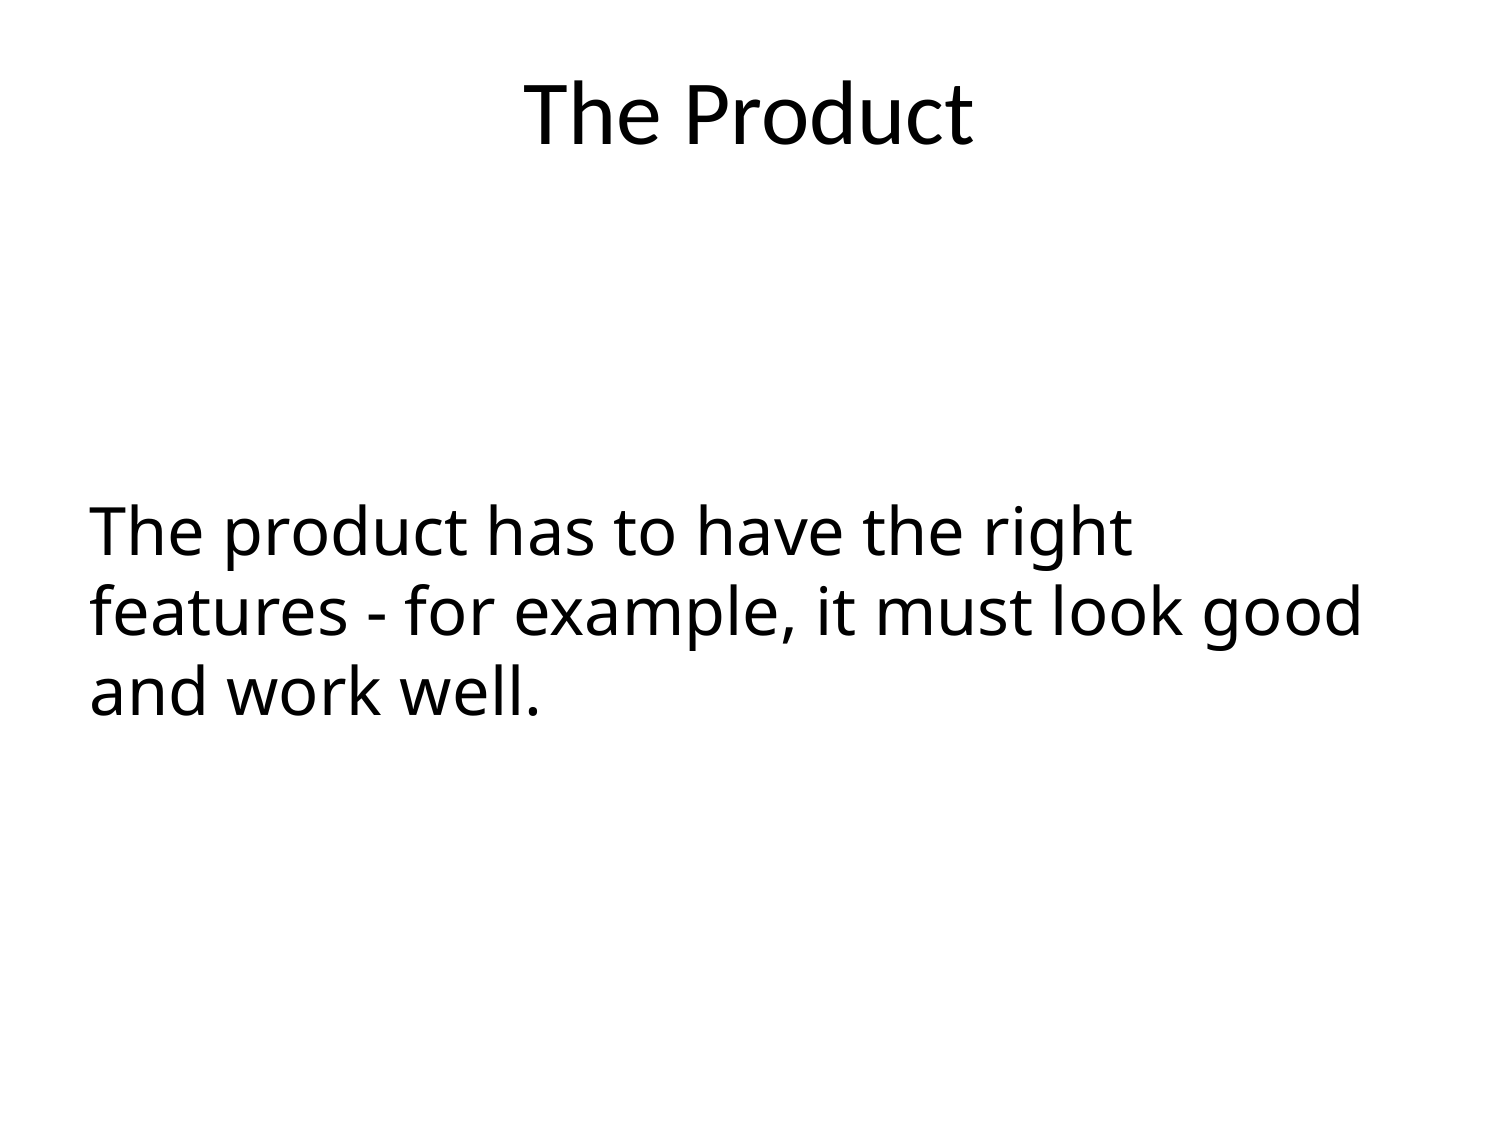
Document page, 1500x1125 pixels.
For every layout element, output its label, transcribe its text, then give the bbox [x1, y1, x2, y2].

list The product has to have the right features - for example, it must look good and work well. [75, 262, 1425, 1005]
title The Product [75, 45, 1425, 233]
